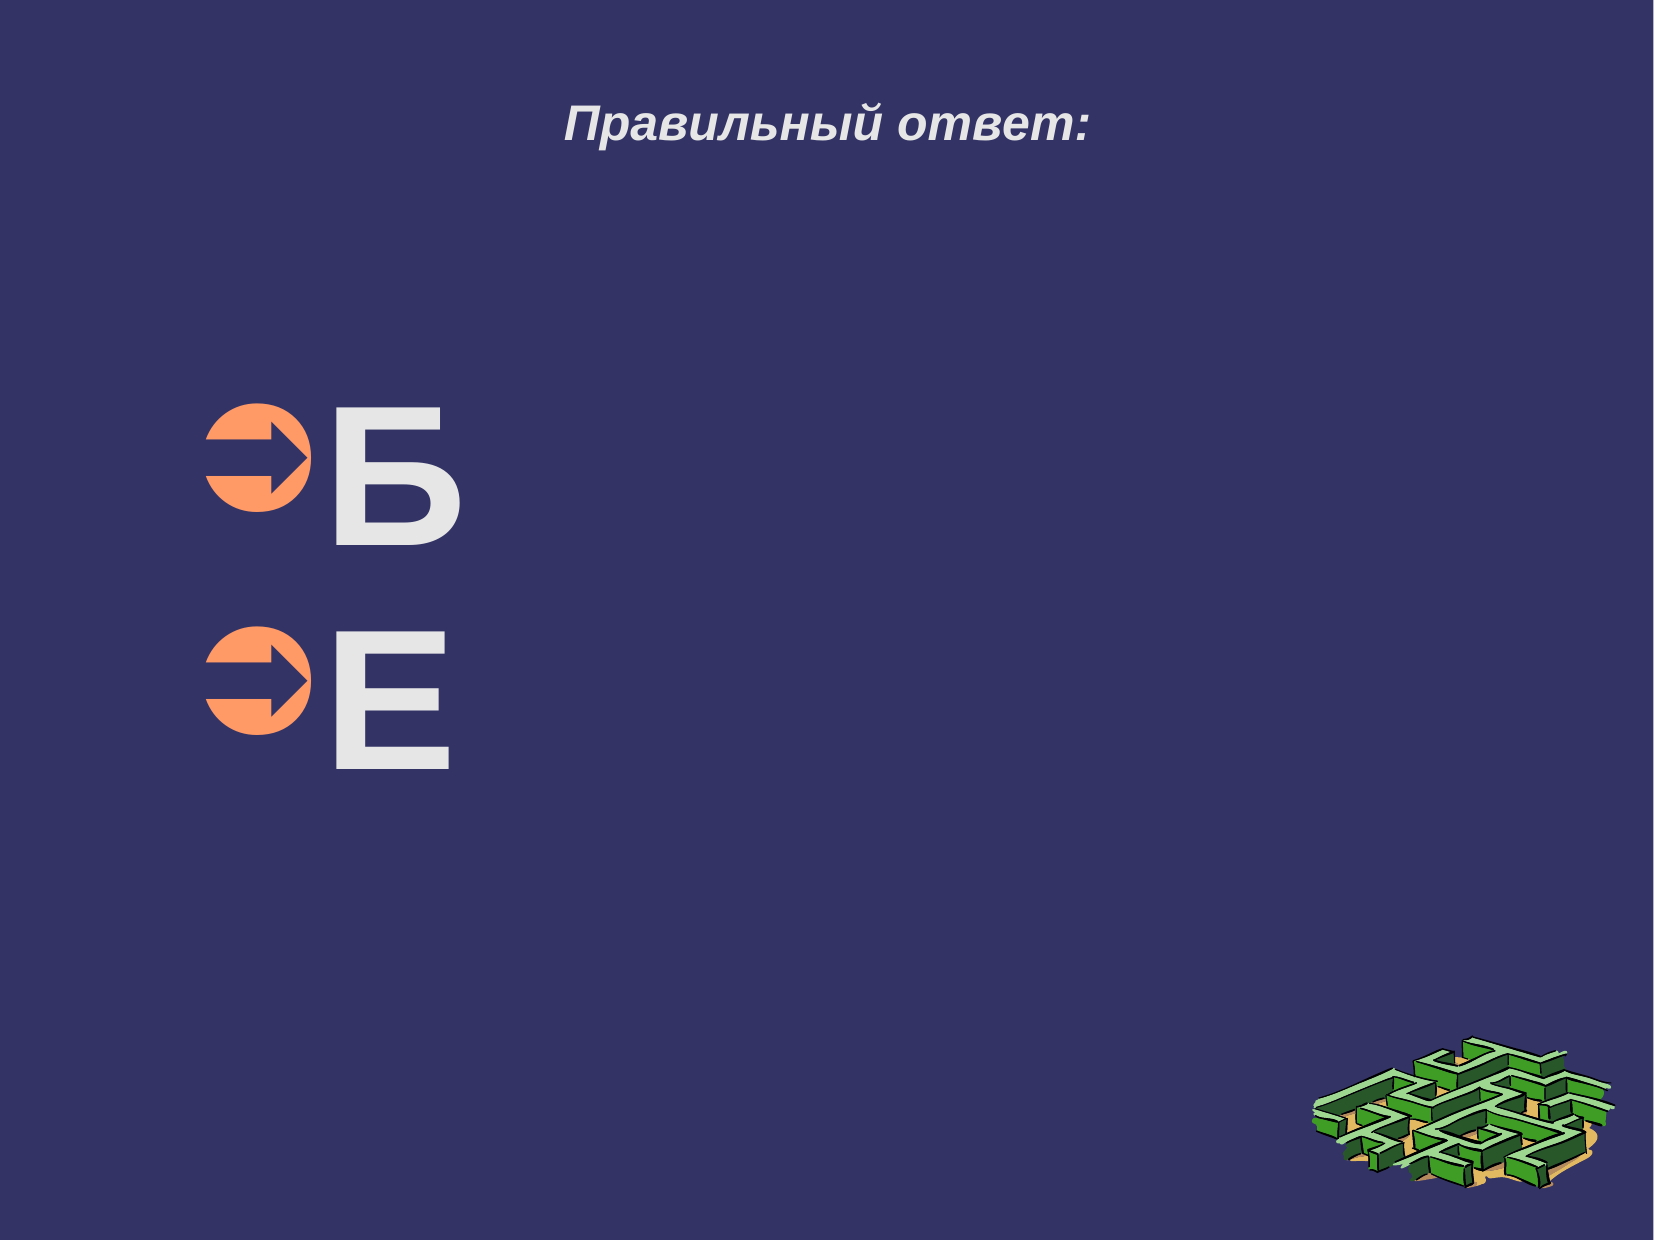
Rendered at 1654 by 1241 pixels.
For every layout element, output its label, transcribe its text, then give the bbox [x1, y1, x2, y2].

list Б Е [178, 364, 1570, 1147]
title Правильный ответ: [121, 19, 1534, 227]
